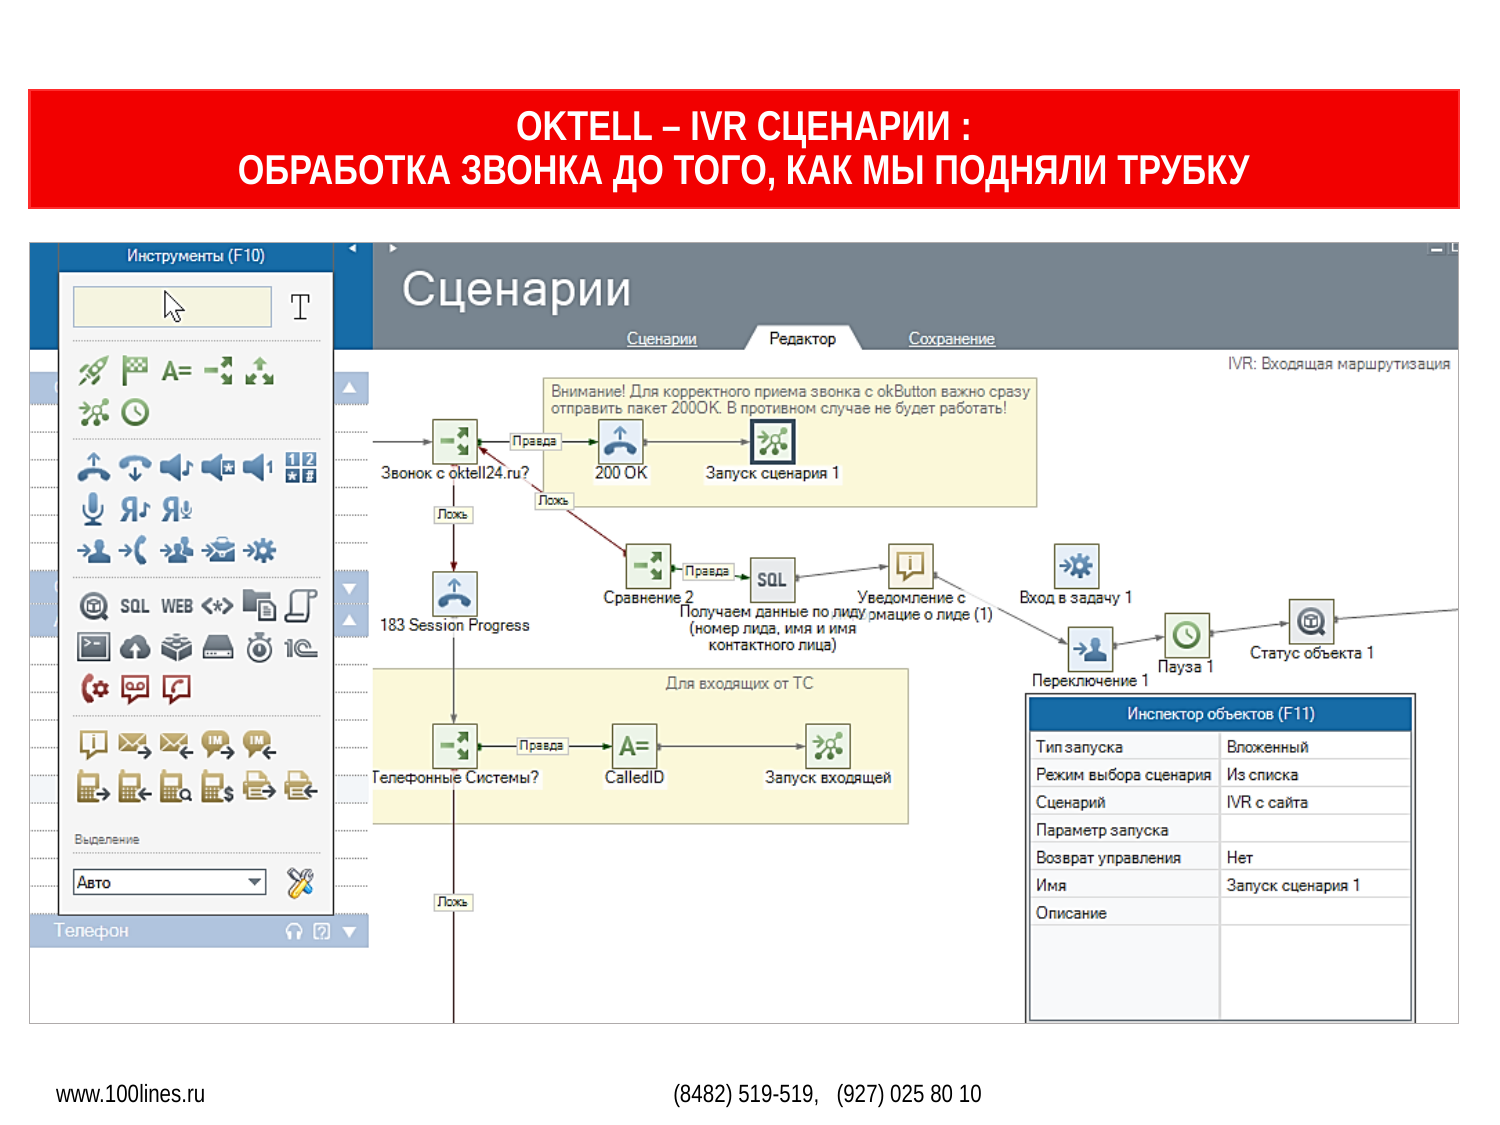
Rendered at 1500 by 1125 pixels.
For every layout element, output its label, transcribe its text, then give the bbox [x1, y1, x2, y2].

text_box OKTELL – IVR СЦЕНАРИИ : ОБРАБОТКА ЗВОНКА ДО ТОГО, КАК МЫ ПОДНЯЛИ ТРУБКУ [29, 89, 1459, 209]
text_box www.100lines.ru (8482) 519-519, (927) 025 80 10 [41, 1070, 1459, 1103]
picture [29, 242, 1459, 1024]
